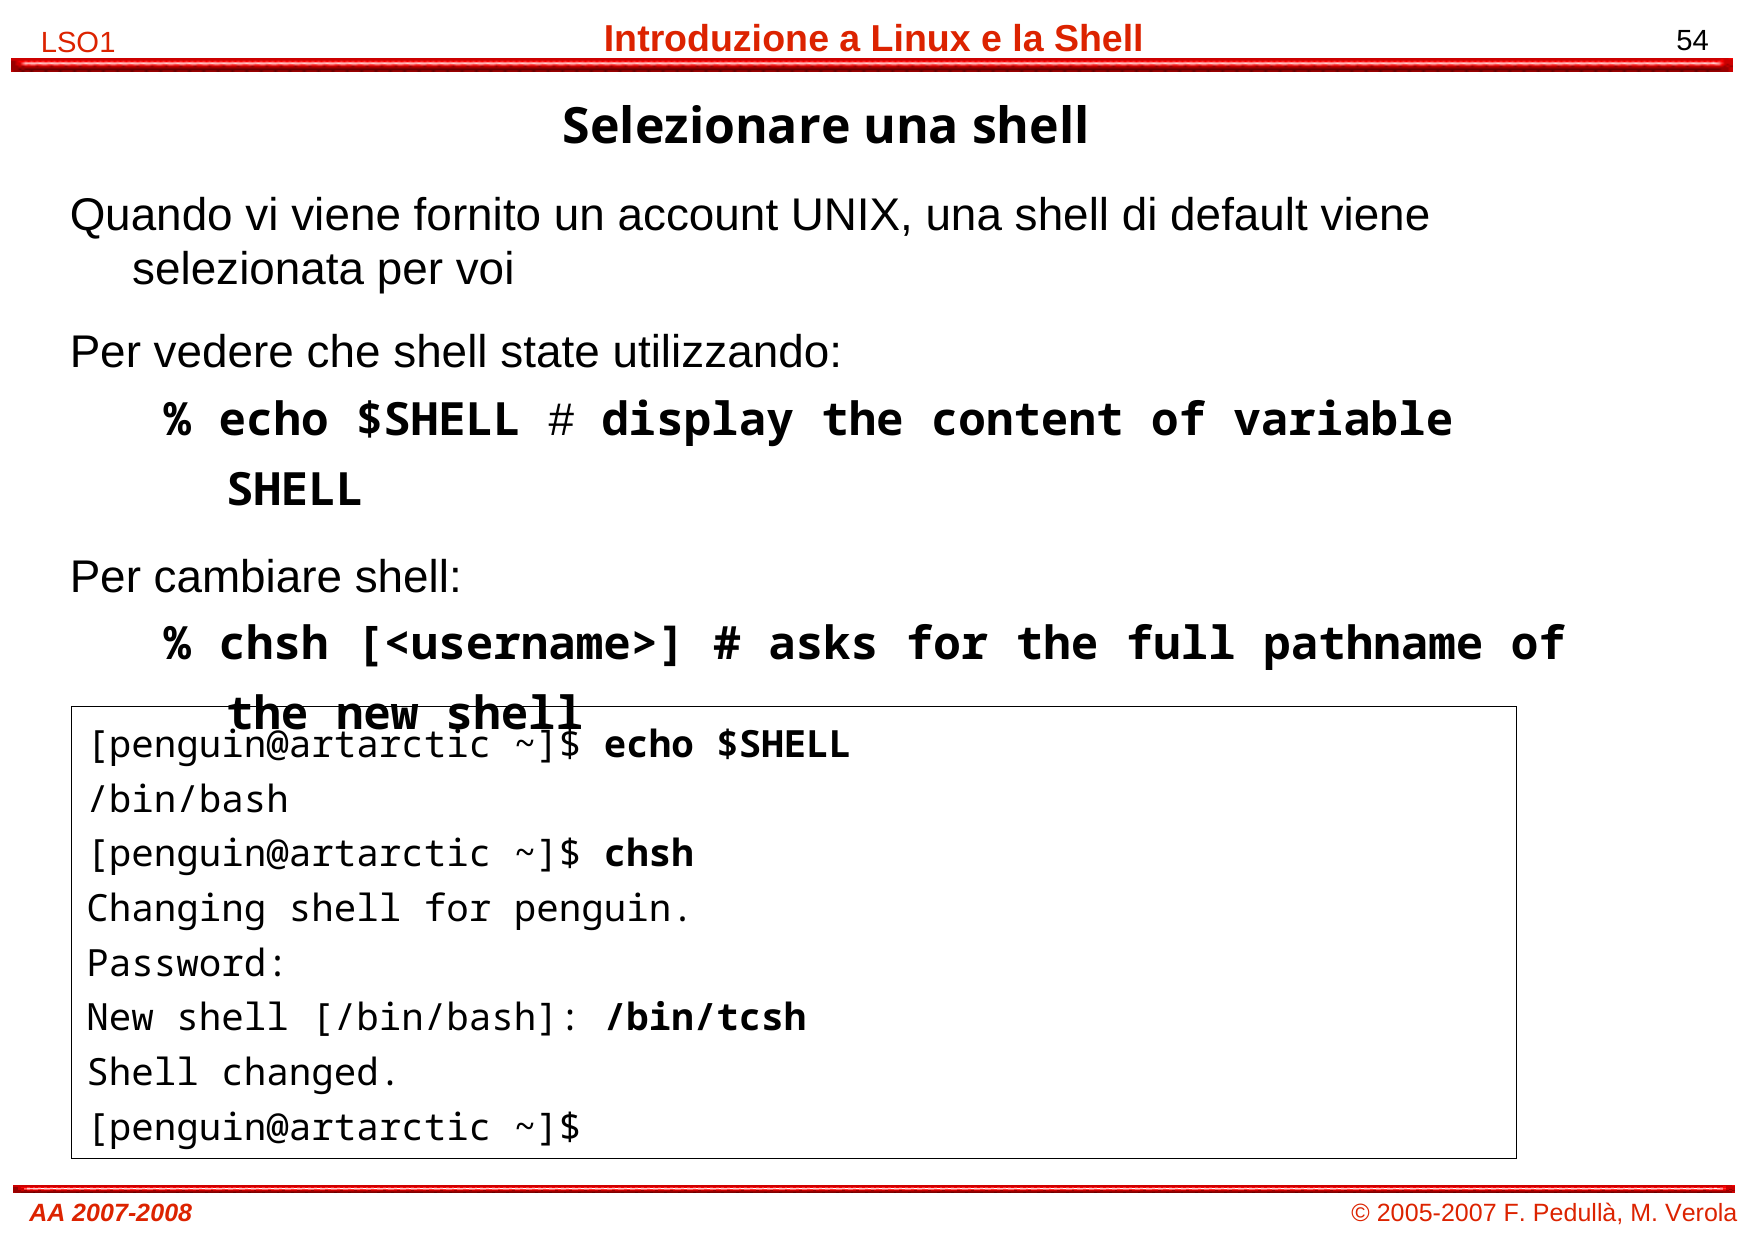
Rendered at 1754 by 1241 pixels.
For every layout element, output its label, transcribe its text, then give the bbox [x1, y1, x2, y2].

list [penguin@artarctic ~]$ echo $SHELL /bin/bash [penguin@artarctic ~]$ chsh Changing shell for penguin. Password: New shell [/bin/bash]: /bin/tcsh Shell changed. [penguin@artarctic ~]$ [71, 706, 1517, 1148]
picture [13, 1185, 1735, 1193]
picture [11, 58, 1733, 72]
title Selezionare una shell [525, 70, 1127, 177]
list Quando vi viene fornito un account UNIX, una shell di default viene selezionata per voi Per vedere che shell state utilizzando: % echo $SHELL # display the content of variable SHELL Per cambiare shell: % chsh [<username>] # asks for the full pathname of the new shell [55, 177, 1599, 707]
